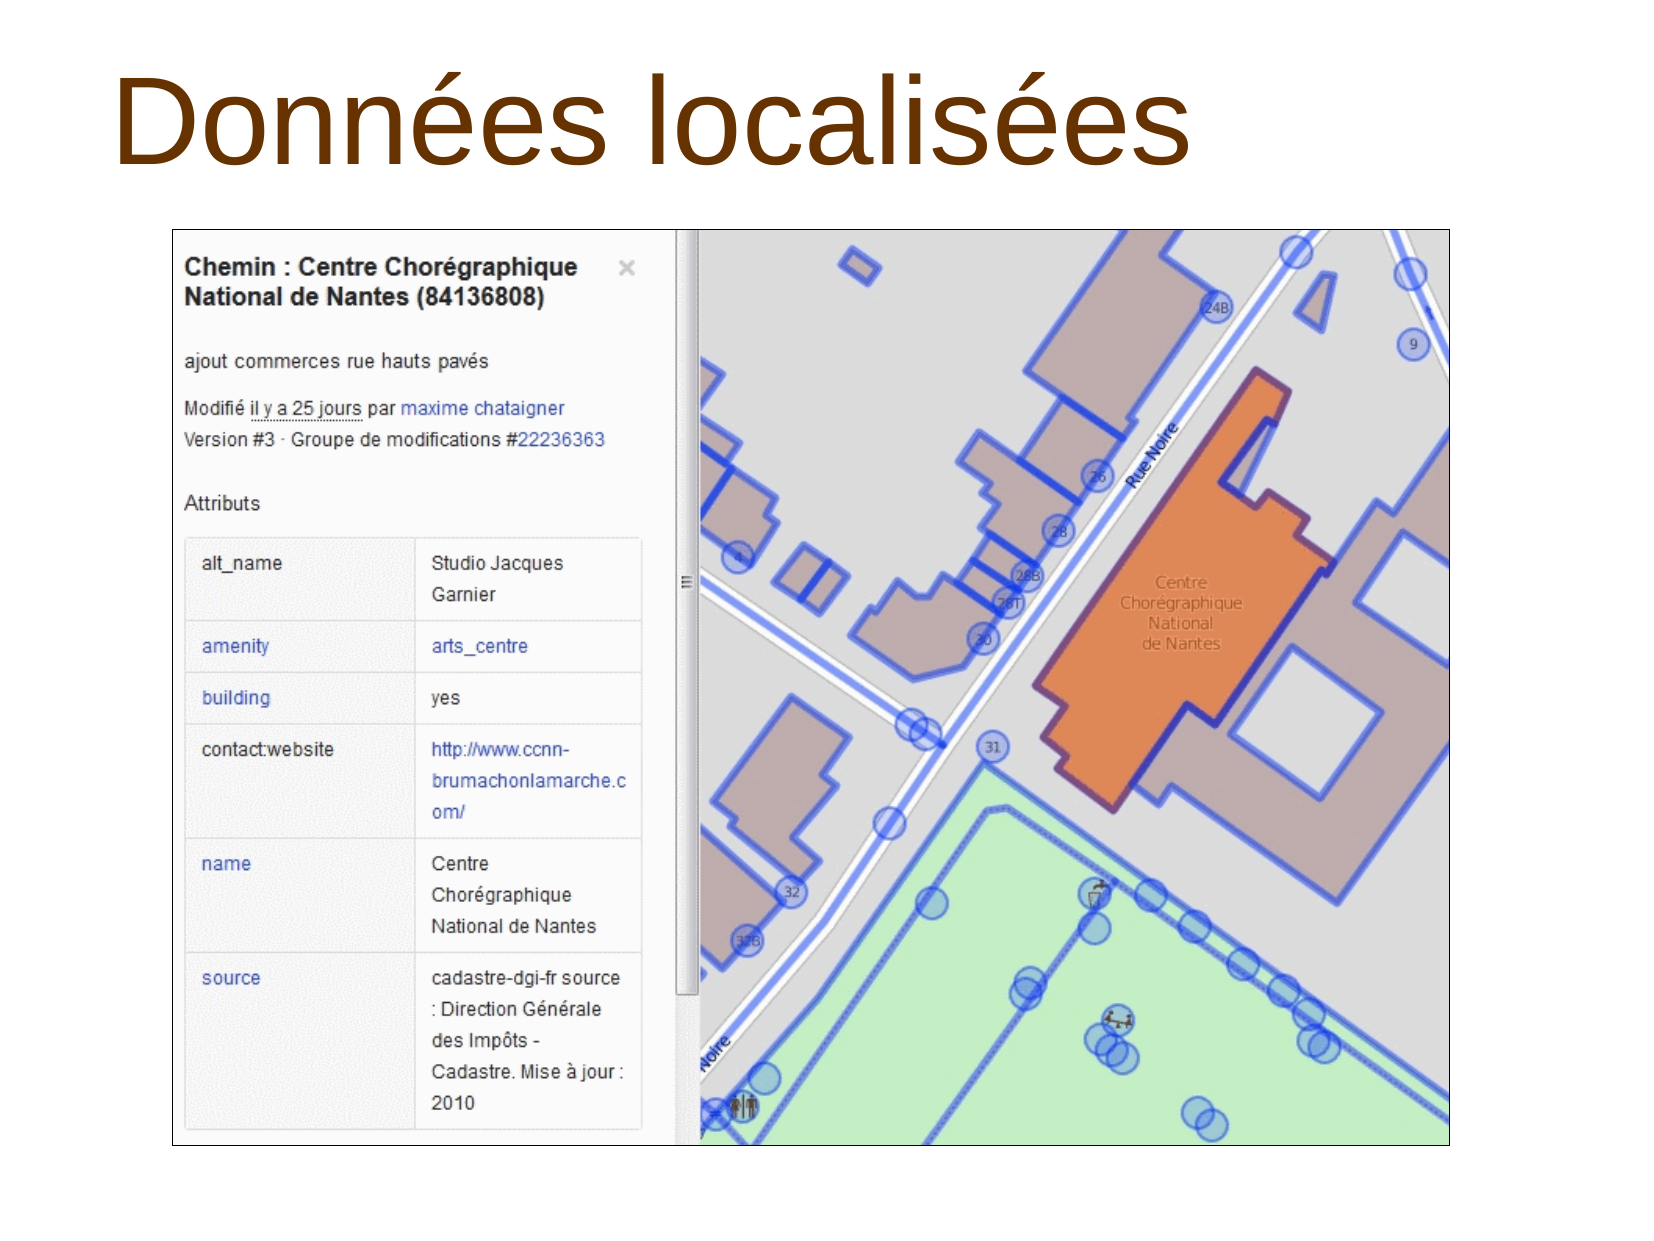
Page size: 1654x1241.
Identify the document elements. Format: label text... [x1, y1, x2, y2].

picture [172, 229, 1450, 1146]
title Données localisées [110, 35, 1546, 208]
